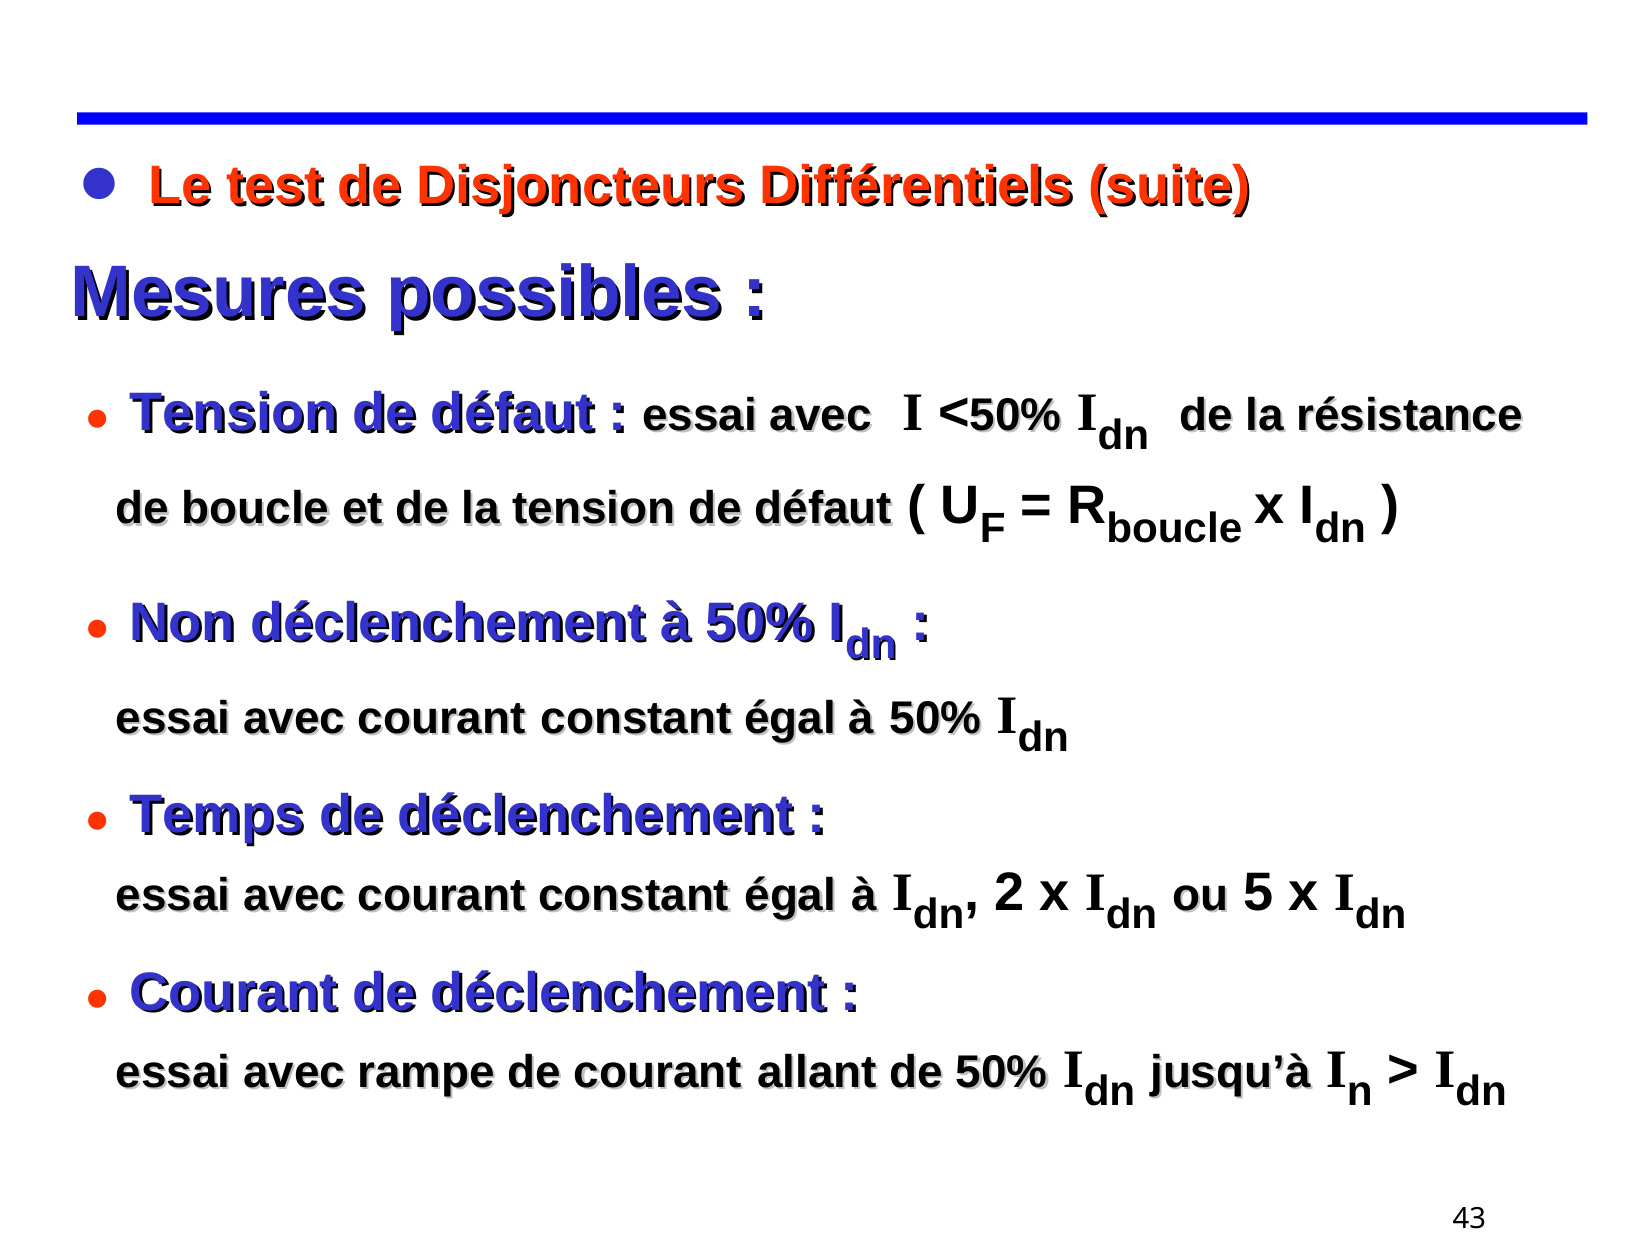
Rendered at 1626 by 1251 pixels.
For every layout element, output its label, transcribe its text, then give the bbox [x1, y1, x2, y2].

text_box  Le test de Disjoncteurs Différentiels (suite)‏ [62, 137, 1351, 229]
text_box Mesures possibles :  Tension de défaut : essai avec I <50% Idn de la résistance de boucle et de la tension de défaut ( UF = Rboucle x Idn )‏  Non déclenchement à 50% Idn : essai avec courant constant égal à 50% Idn  Temps de déclenchement : essai avec courant constant égal à Idn, 2 x Idn ou 5 x Idn  Courant de déclenchement : essai avec rampe de courant allant de 50% Idn jusqu’à In > Idn [54, 242, 1585, 1123]
